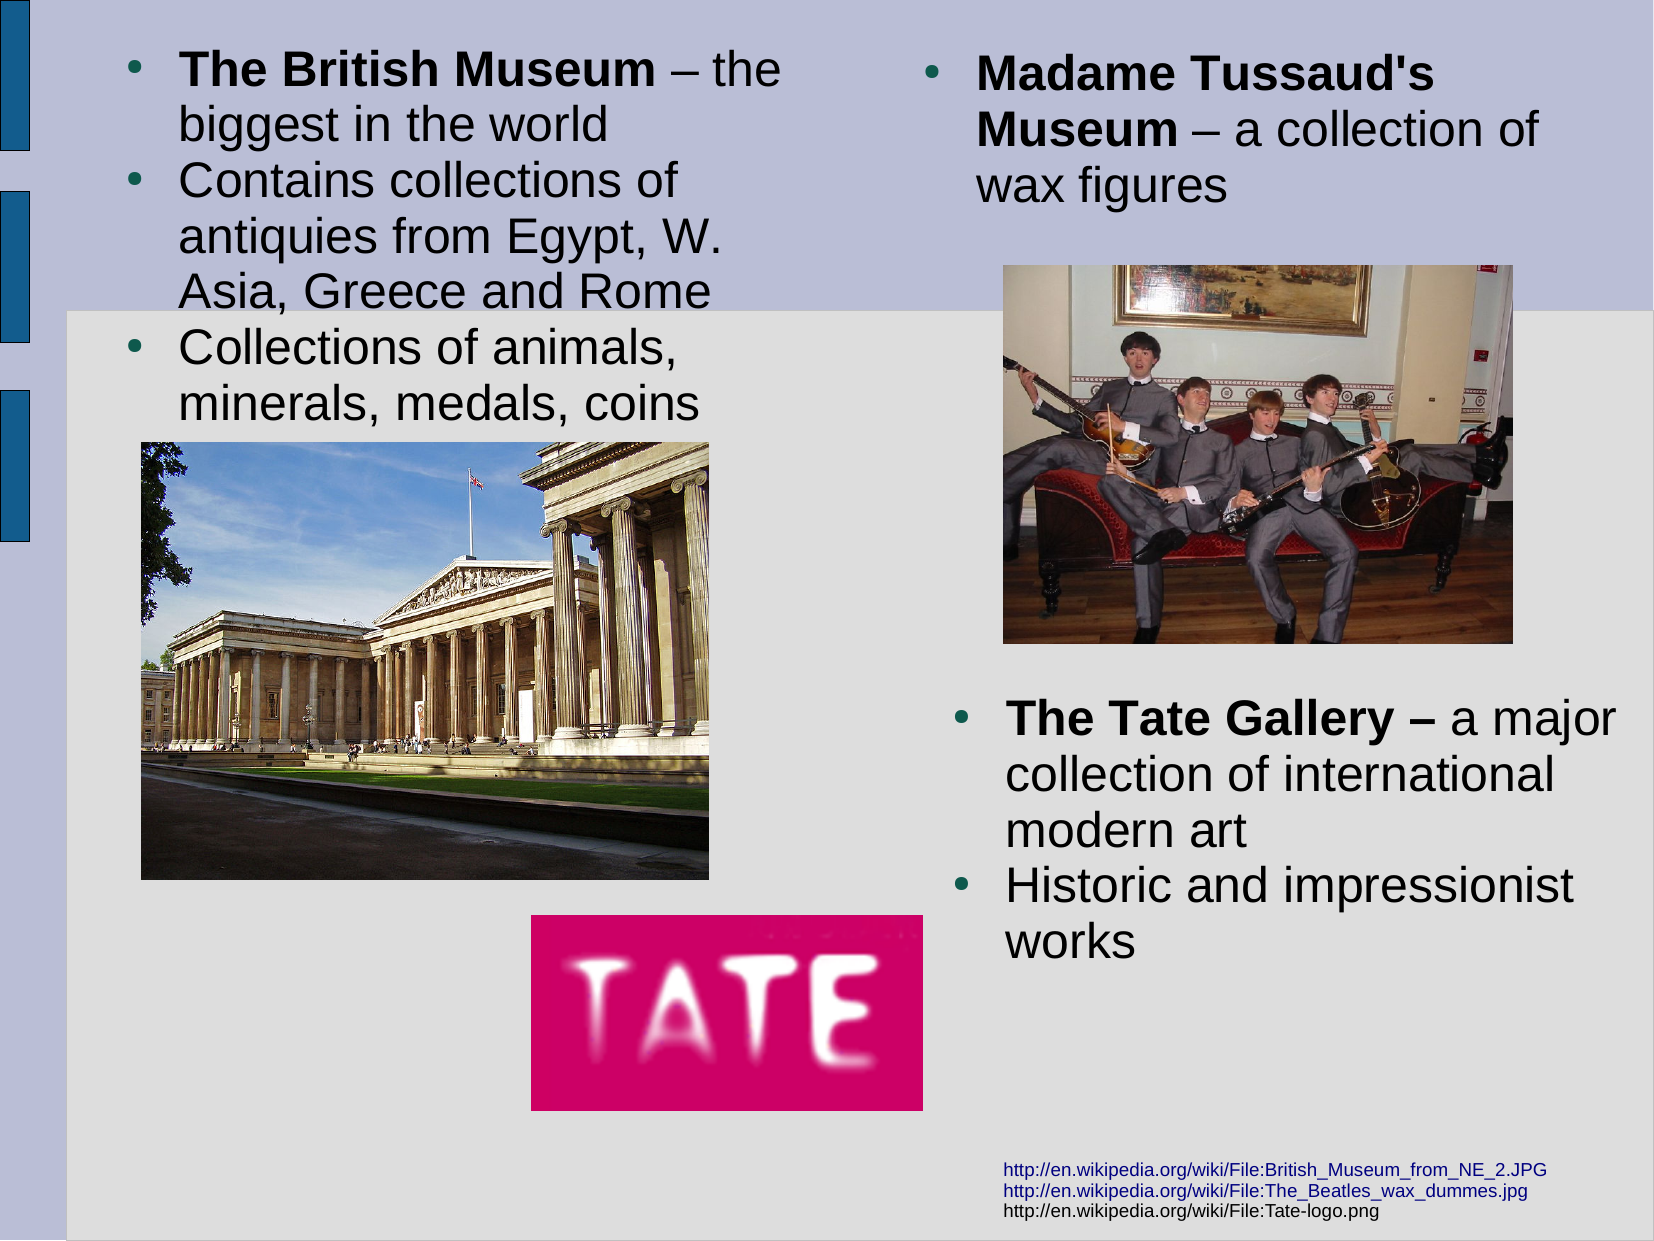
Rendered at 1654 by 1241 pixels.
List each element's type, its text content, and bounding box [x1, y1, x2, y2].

picture [531, 915, 923, 1111]
list Madame Tussaud's Museum – a collection of wax figures [905, 45, 1595, 827]
picture [141, 442, 709, 880]
picture [1003, 265, 1513, 644]
text_box http://en.wikipedia.org/wiki/File:British_Museum_from_NE_2.JPG http://en.wikipedia.org/wiki/File:The_Beatles_wax_dummes.jpg http://en.wikipedia.org/wiki/File:Tate-logo.png [988, 1151, 1654, 1229]
list The British Museum – the biggest in the world Contains collections of antiquies from Egypt, W. Asia, Greece and Rome Collections of animals, minerals, medals, coins [108, 40, 798, 433]
list The Tate Gallery – a major collection of international modern art Historic and impressionist works [934, 690, 1625, 1063]
